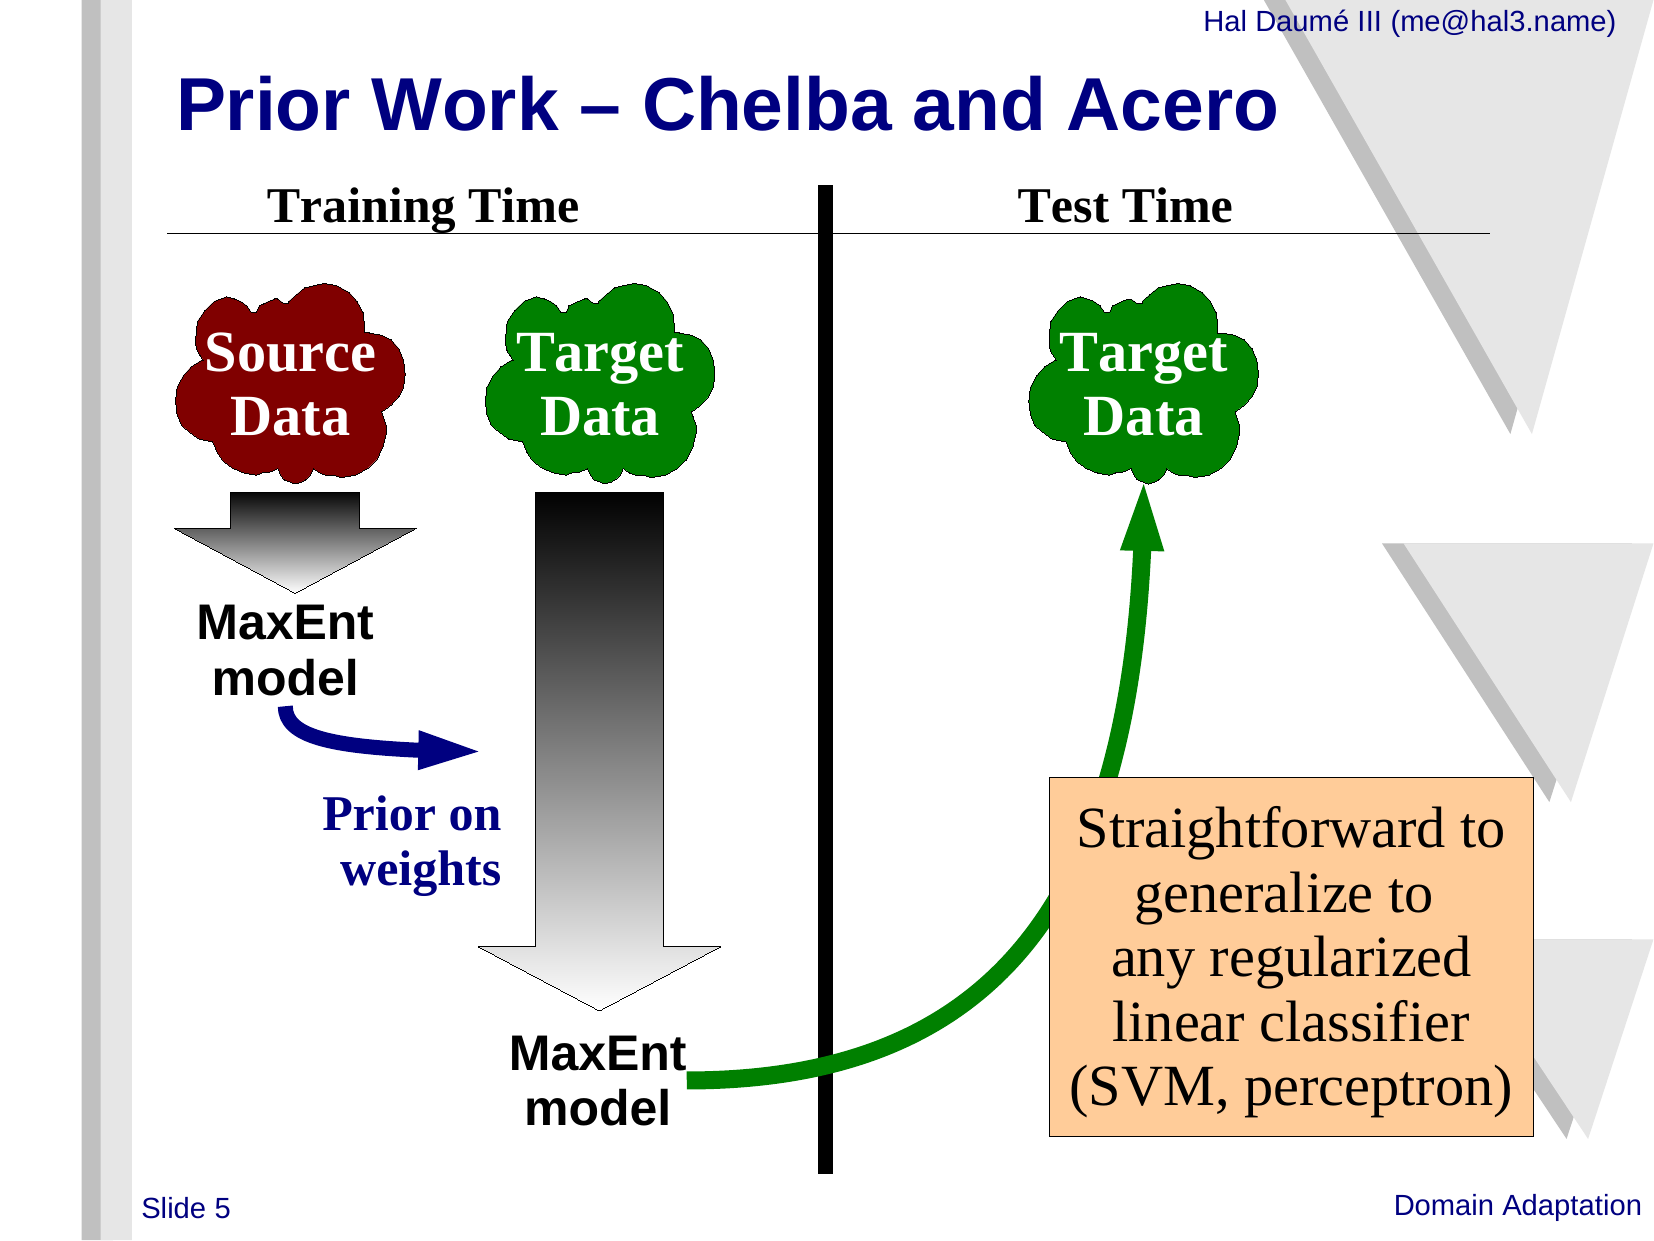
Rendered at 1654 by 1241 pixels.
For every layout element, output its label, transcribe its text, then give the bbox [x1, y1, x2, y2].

text_box Prior on weights [322, 785, 498, 897]
text_box MaxEnt model [508, 1024, 684, 1137]
text_box Target Data [485, 283, 715, 484]
text_box Straightforward to generalize to any regularized linear classifier (SVM, perceptron) [1049, 777, 1534, 1137]
text_box Target Data [1028, 283, 1259, 485]
text_box Source Data [175, 283, 406, 484]
text_box MaxEnt model [196, 594, 371, 707]
title Prior Work – Chelba and Acero [176, 44, 1509, 166]
text_box Test Time [1017, 178, 1229, 233]
text_box [174, 492, 417, 594]
text_box [478, 492, 721, 1011]
text_box Training Time [266, 178, 574, 233]
